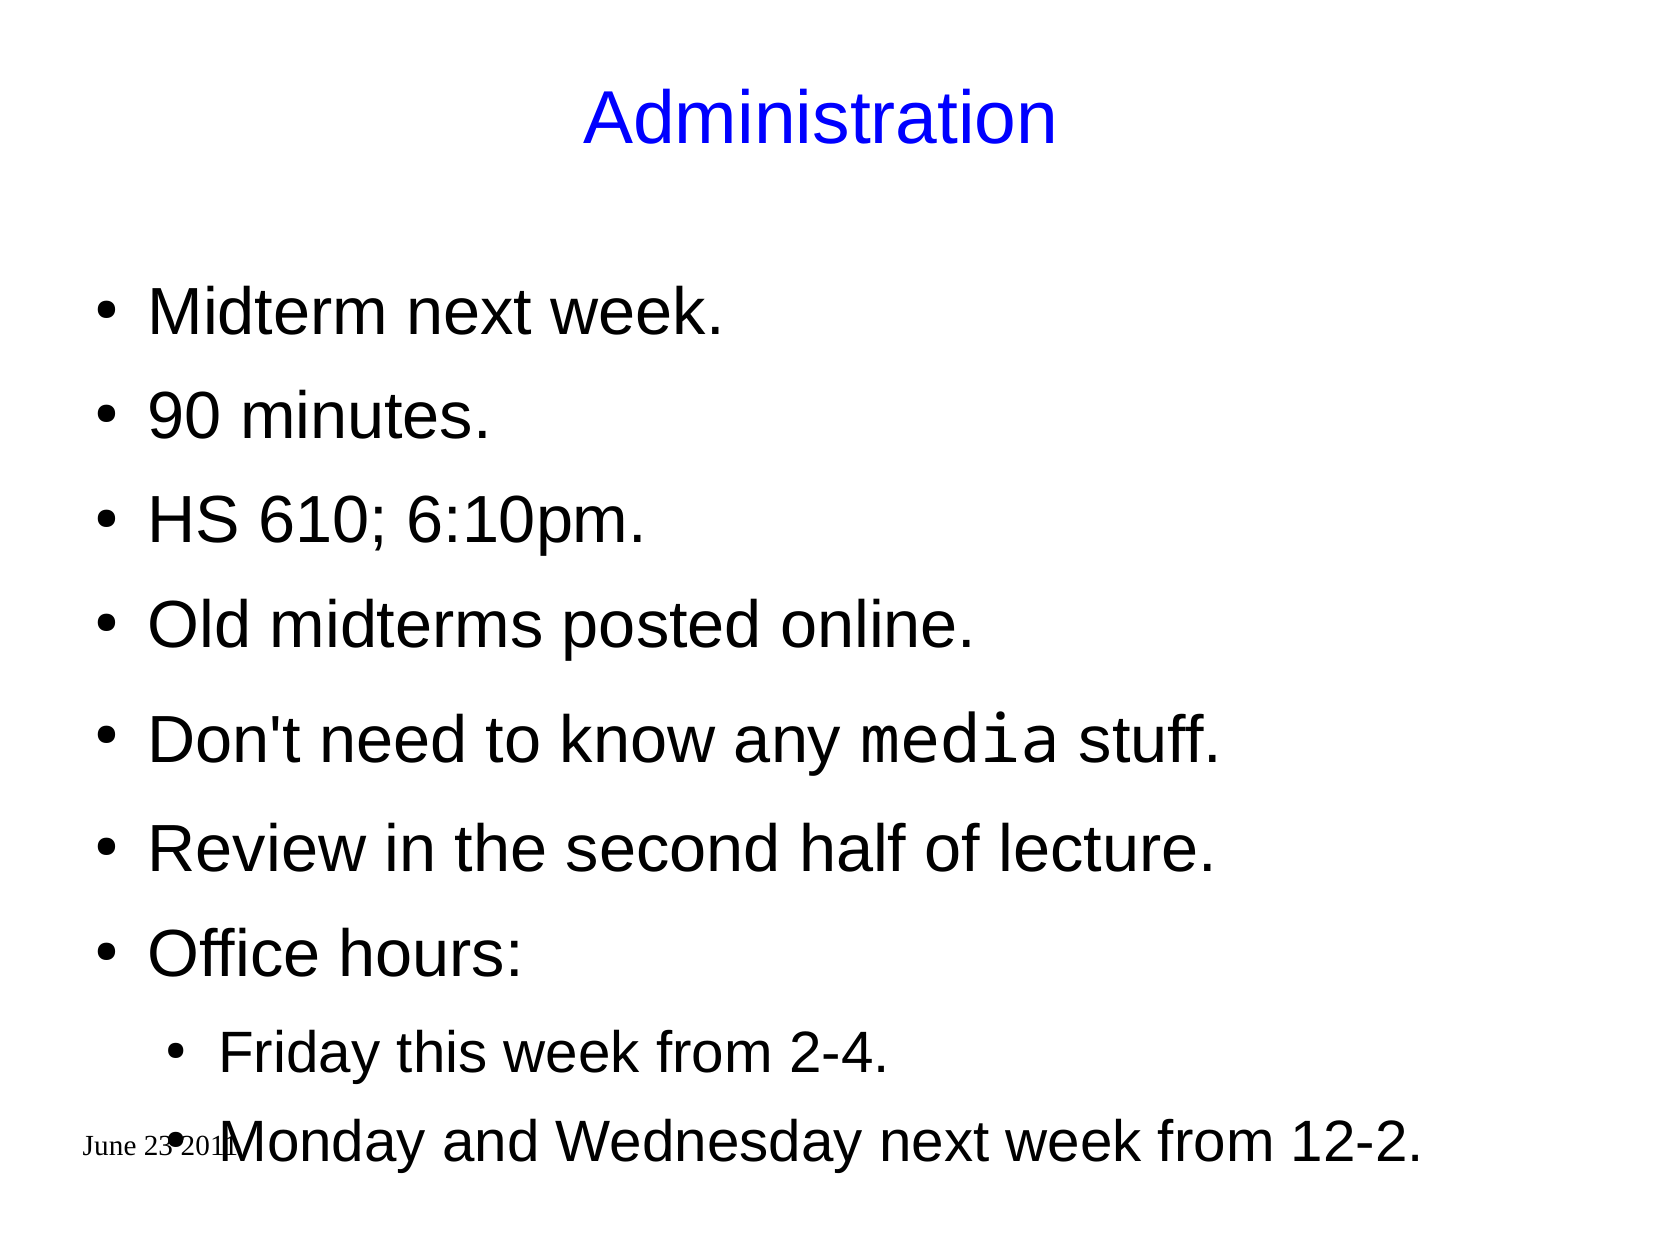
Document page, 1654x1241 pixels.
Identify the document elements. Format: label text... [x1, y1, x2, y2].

title Administration [76, 58, 1565, 178]
list Midterm next week. 90 minutes. HS 610; 6:10pm. Old midterms posted online. Don't need to know any media stuff. Review in the second half of lecture. Office hours: Friday this week from 2-4. Monday and Wednesday next week from 12-2. [76, 274, 1565, 1158]
